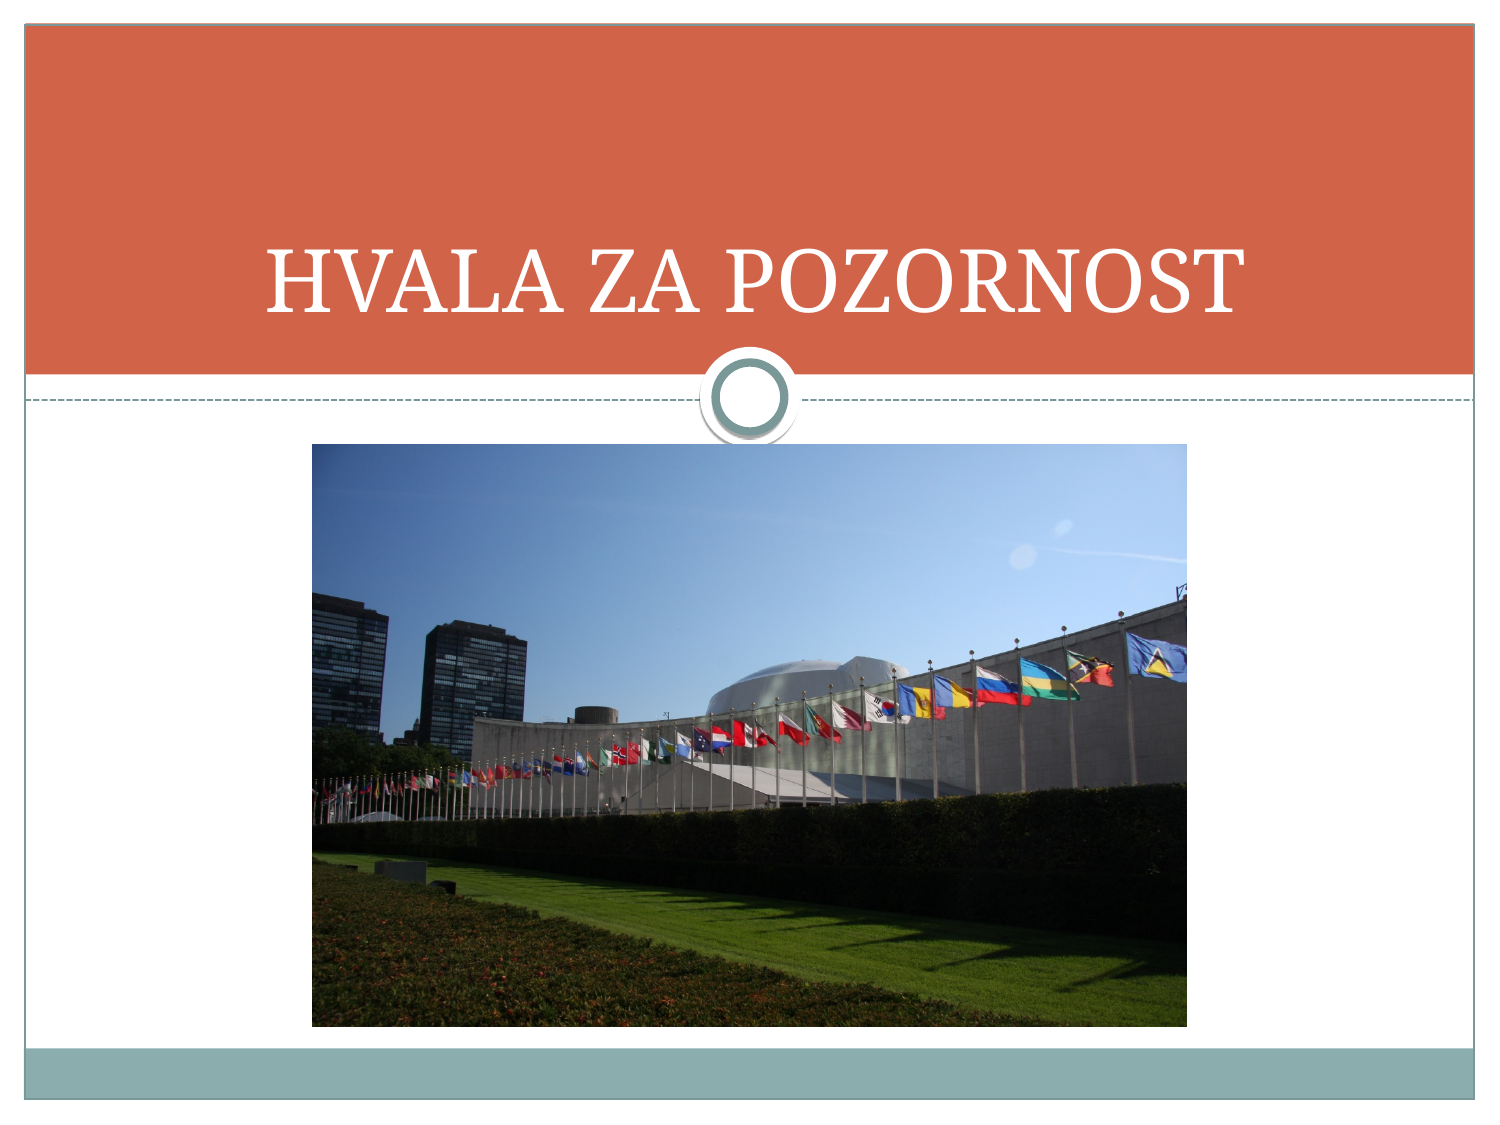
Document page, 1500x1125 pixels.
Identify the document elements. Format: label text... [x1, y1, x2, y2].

title HVALA ZA POZORNOST [118, 87, 1394, 338]
picture [312, 444, 1187, 1028]
